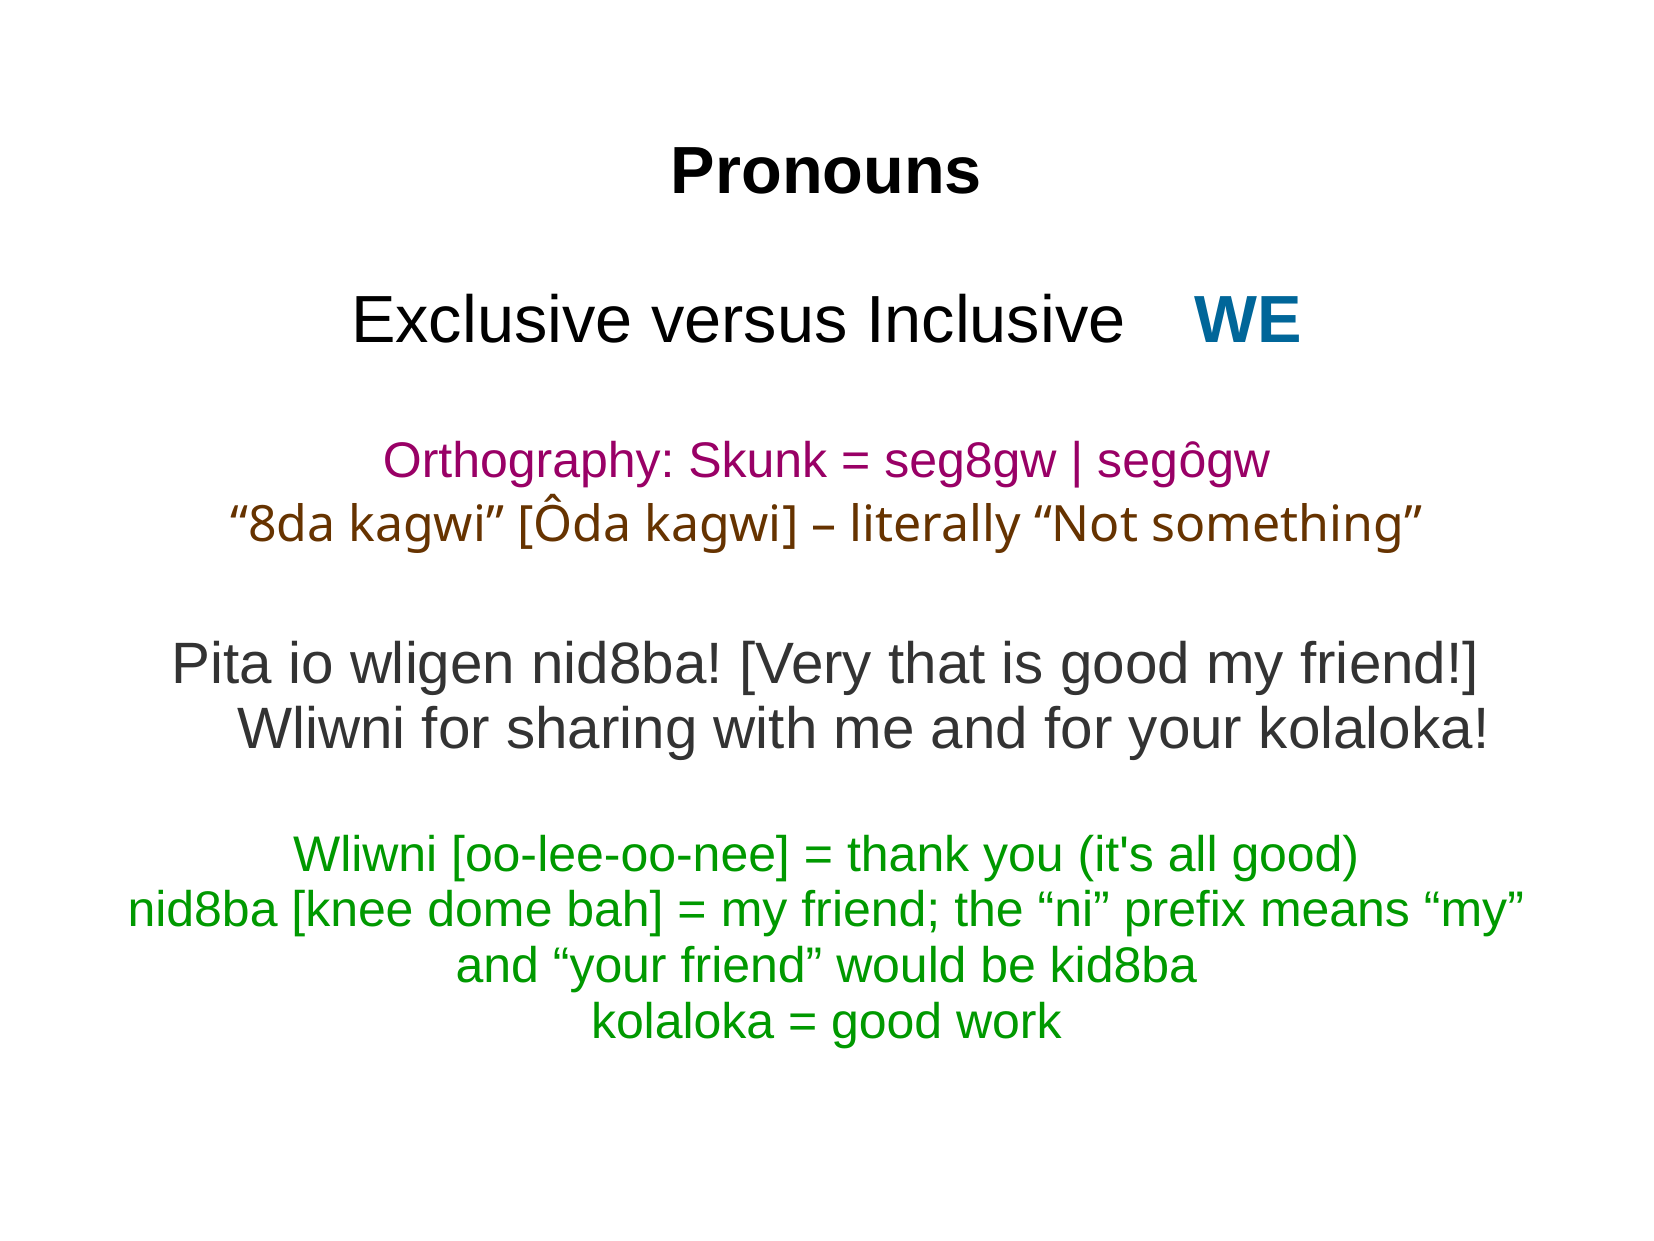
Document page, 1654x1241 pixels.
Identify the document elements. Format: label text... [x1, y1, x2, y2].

subtitle Pronouns Exclusive versus Inclusive WE Orthography: Skunk = seg8gw | segȏgw “8da kagwi” [Ôda kagwi] – literally “Not something” Pita io wligen nid8ba! [Very that is good my friend!] Wliwni for sharing with me and for your kolaloka! Wliwni [oo-lee-oo-nee] = thank you (it's all good) nid8ba [knee dome bah] = my friend; the “ni” prefix means “my” and “your friend” would be kid8ba kolaloka = good work [82, 141, 1571, 1241]
